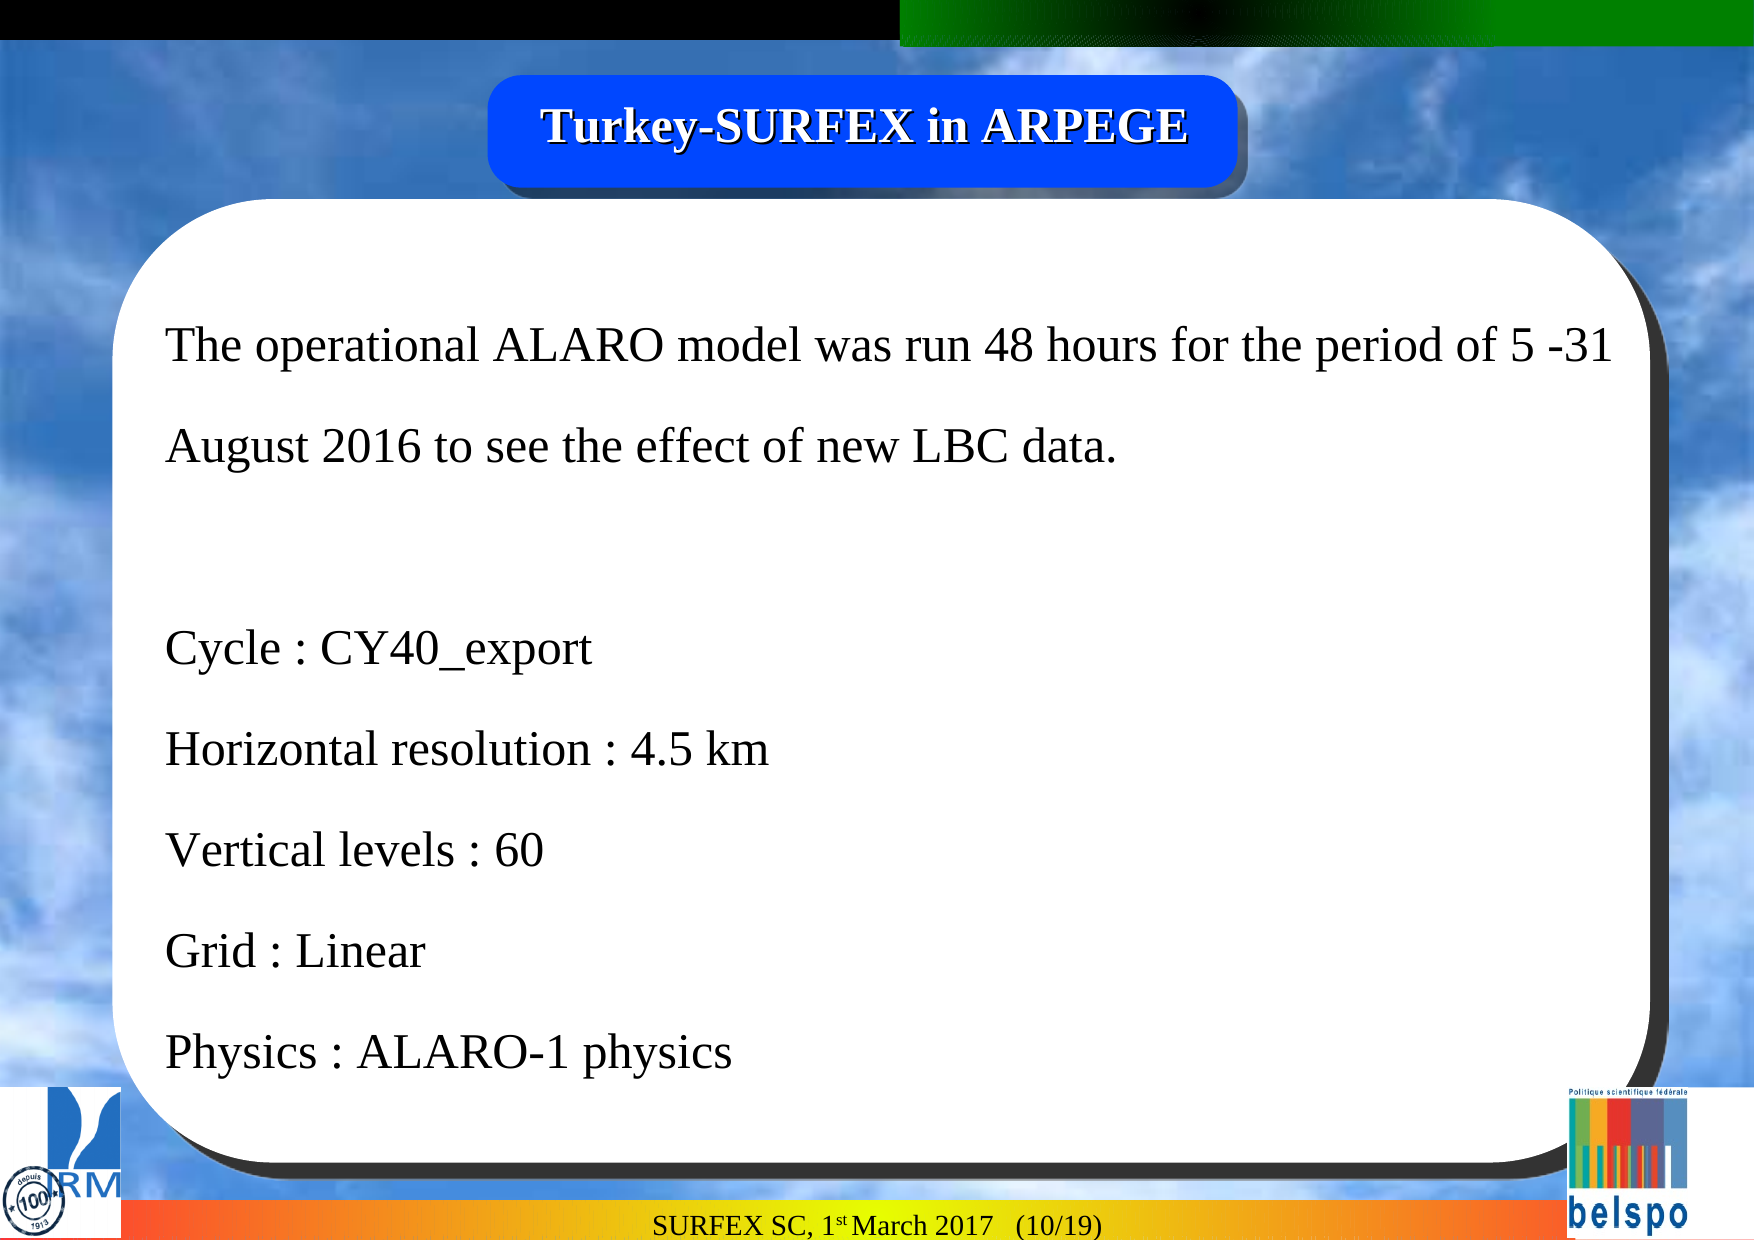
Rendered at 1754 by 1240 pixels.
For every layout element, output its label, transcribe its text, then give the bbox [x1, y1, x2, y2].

text_box The operational ALARO model was run 48 hours for the period of 5 -31 August 2016 to see the effect of new LBC data. Cycle : CY40_export Horizontal resolution : 4.5 km Vertical levels : 60 Grid : Linear Physics : ALARO-1 physics [150, 262, 1651, 1200]
text_box [112, 199, 1617, 1106]
picture [0, 40, 1754, 1238]
text_box [0, 0, 1754, 47]
text_box [1575, 1087, 1754, 1240]
text_box SURFEX SC, 1st March 2017 (10/19) [0, 1200, 1575, 1240]
text_box [487, 75, 1238, 188]
text_box Turkey-SURFEX in ARPEGE [525, 75, 1276, 160]
